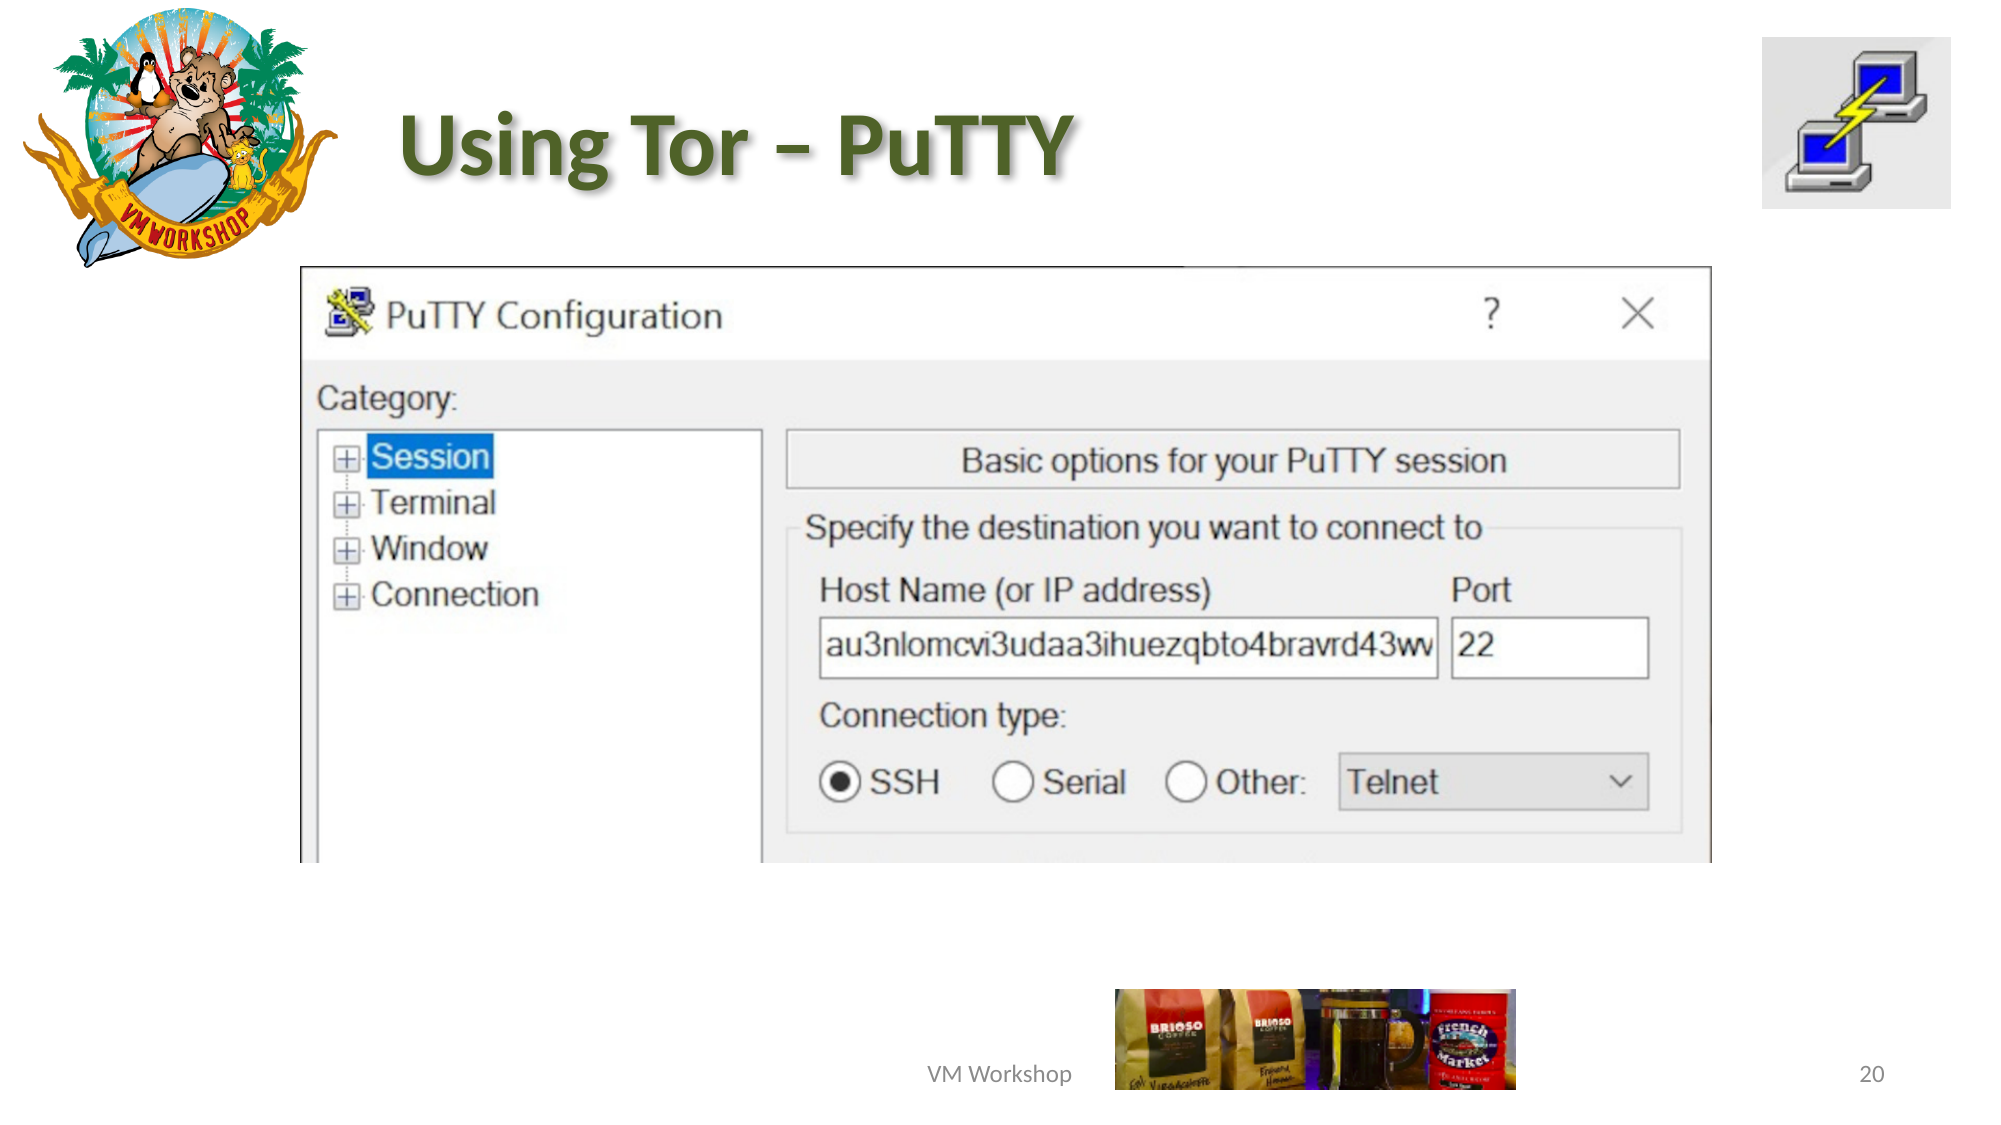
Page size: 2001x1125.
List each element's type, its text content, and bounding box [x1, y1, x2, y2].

picture [1115, 989, 1516, 1090]
picture [1762, 37, 1951, 210]
title Using Tor – PuTTY [383, 45, 1913, 233]
picture [23, 8, 1712, 863]
